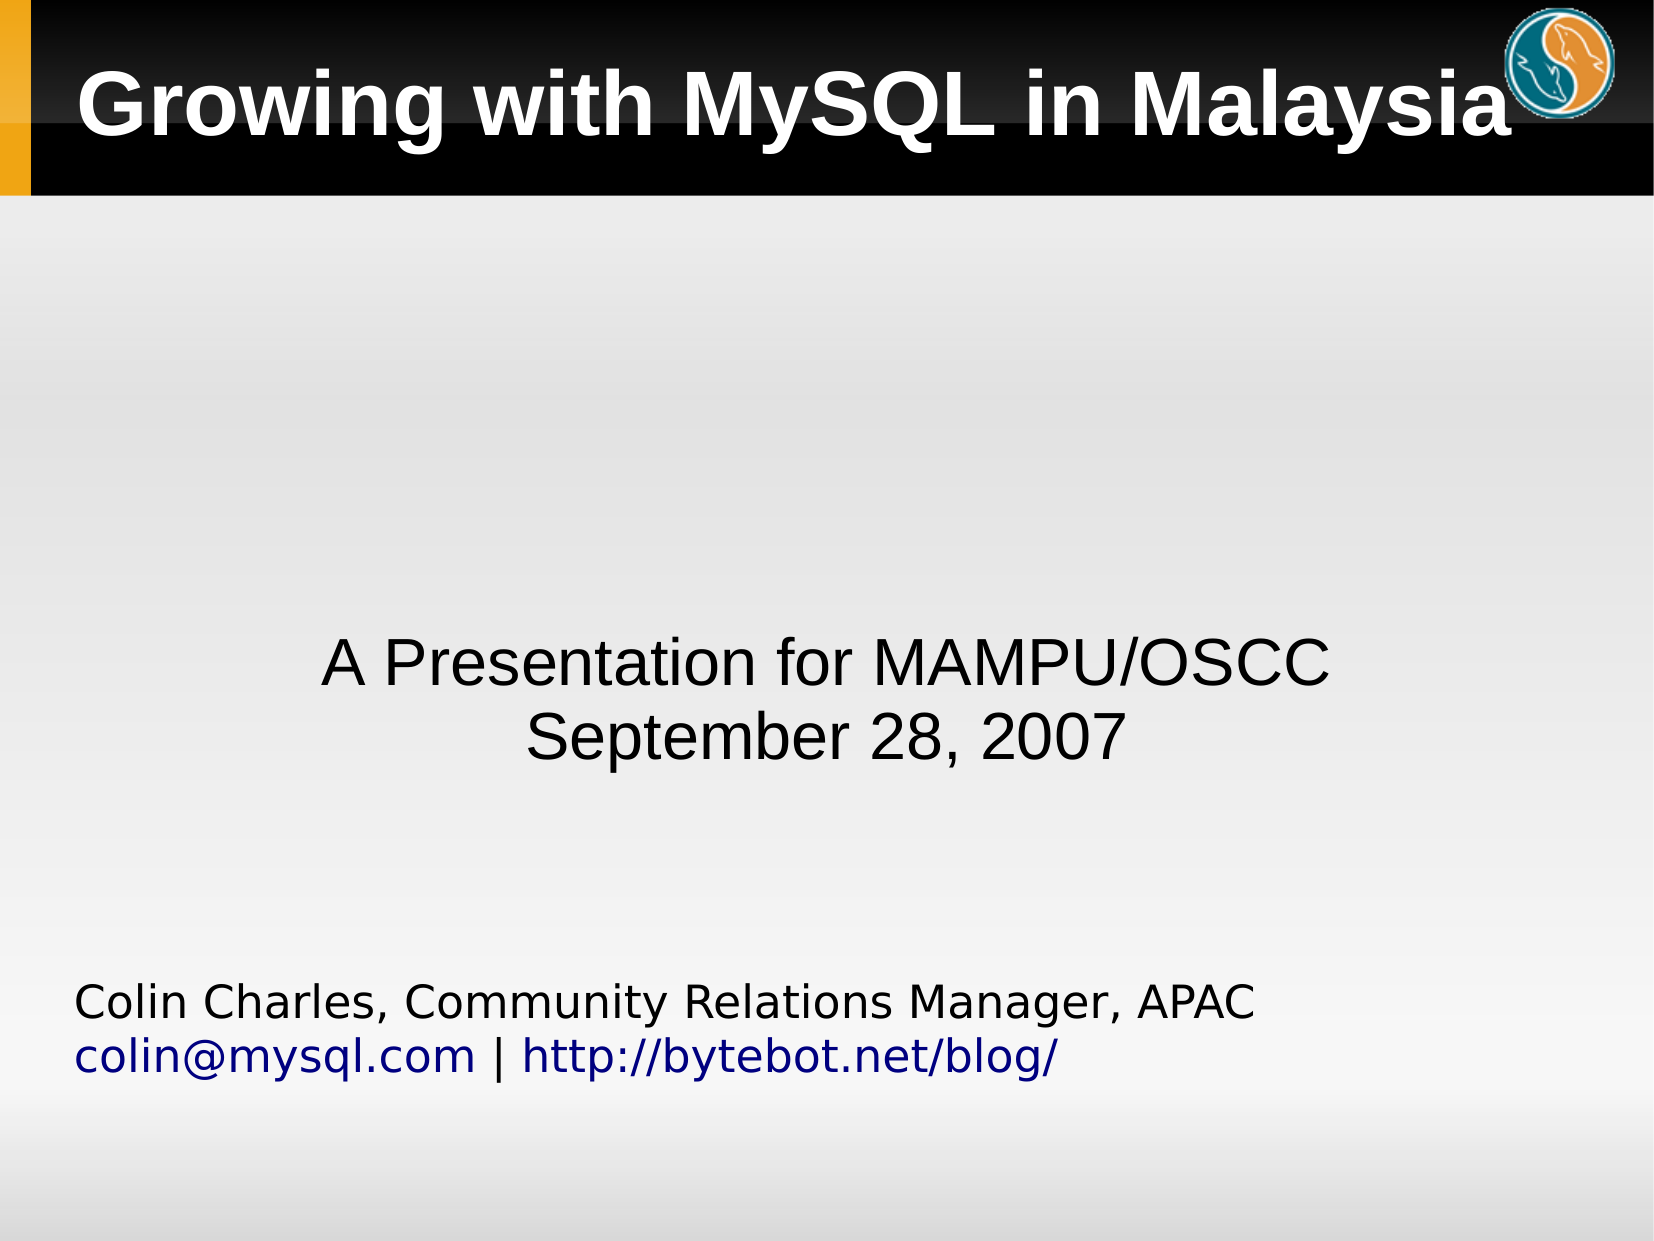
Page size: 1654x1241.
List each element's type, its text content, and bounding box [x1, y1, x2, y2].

subtitle A Presentation for MAMPU/OSCC September 28, 2007 [82, 290, 1571, 1109]
title Growing with MySQL in Malaysia [76, 7, 1565, 200]
text_box Colin Charles, Community Relations Manager, APAC colin@mysql.com | http://bytebot.net/blog/ [59, 968, 1249, 1091]
picture [0, 0, 1654, 1241]
